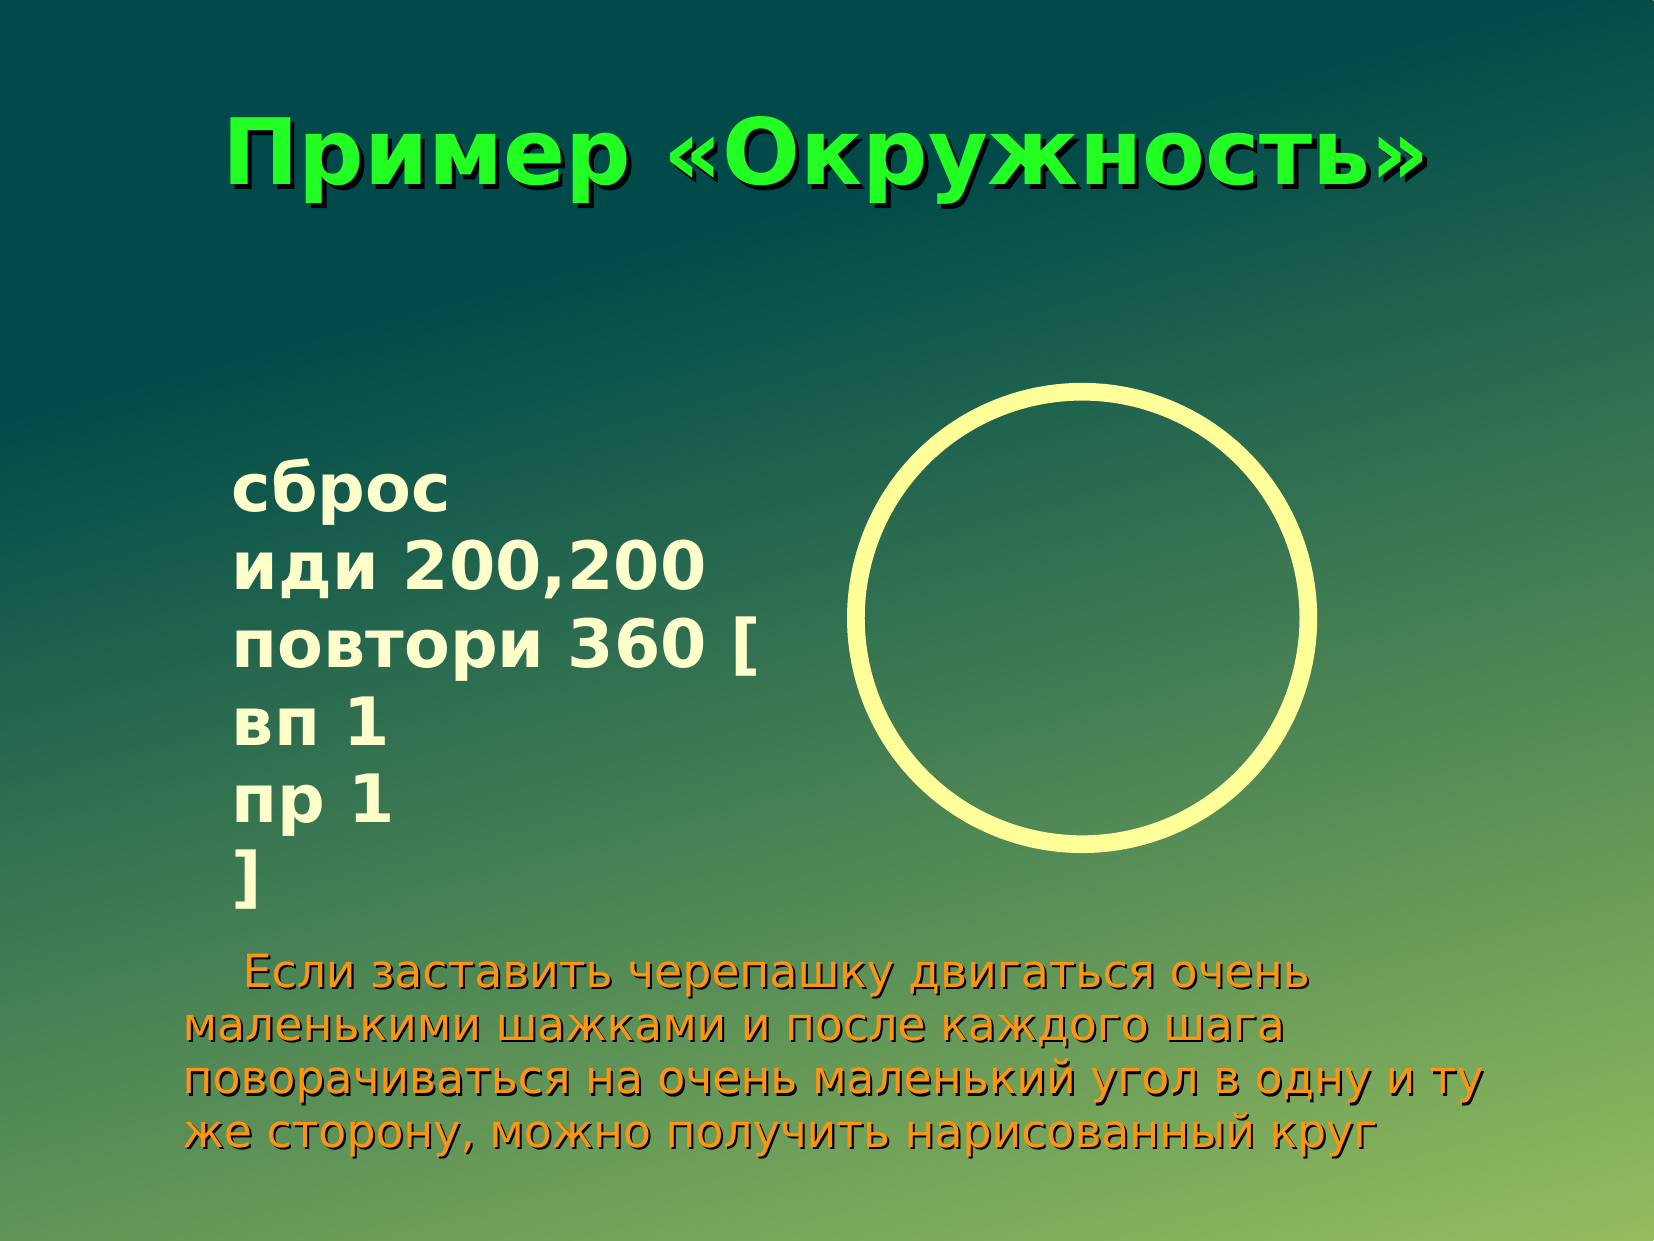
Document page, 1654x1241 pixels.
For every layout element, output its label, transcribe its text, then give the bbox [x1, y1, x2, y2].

text_box Если заставить черепашку двигаться очень маленькими шажками и после каждого шага поворачиваться на очень маленький угол в одну и ту же сторону, можно получить нарисованный круг [167, 937, 1514, 1219]
subtitle сброс иди 200,200 повтори 360 [ вп 1 пр 1 ] [231, 281, 805, 937]
title Пример «Окружность» [82, 56, 1571, 250]
